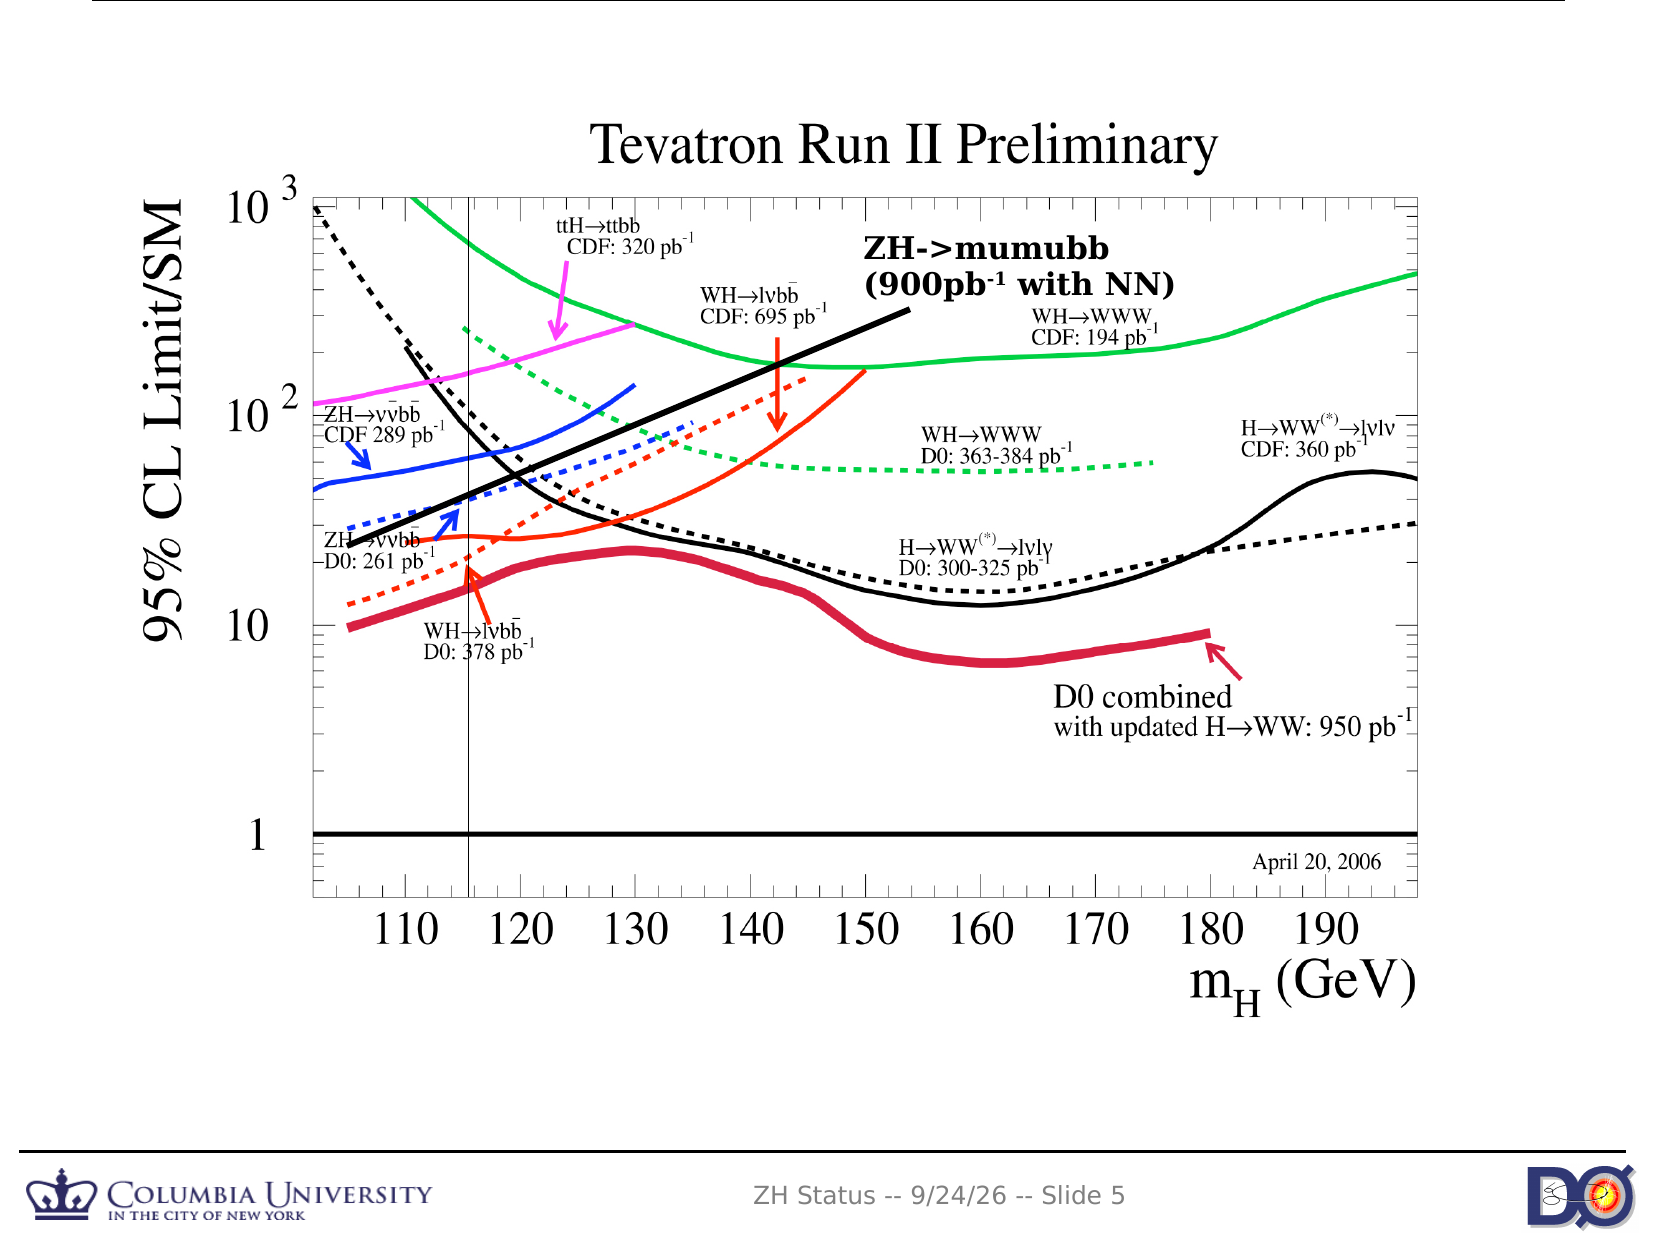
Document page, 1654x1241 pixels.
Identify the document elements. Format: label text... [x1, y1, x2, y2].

text_box ZH->mumubb (900pb-1 with NN) [863, 230, 1177, 304]
picture [1521, 1163, 1639, 1233]
picture [26, 1168, 433, 1220]
picture [92, 0, 1565, 1129]
